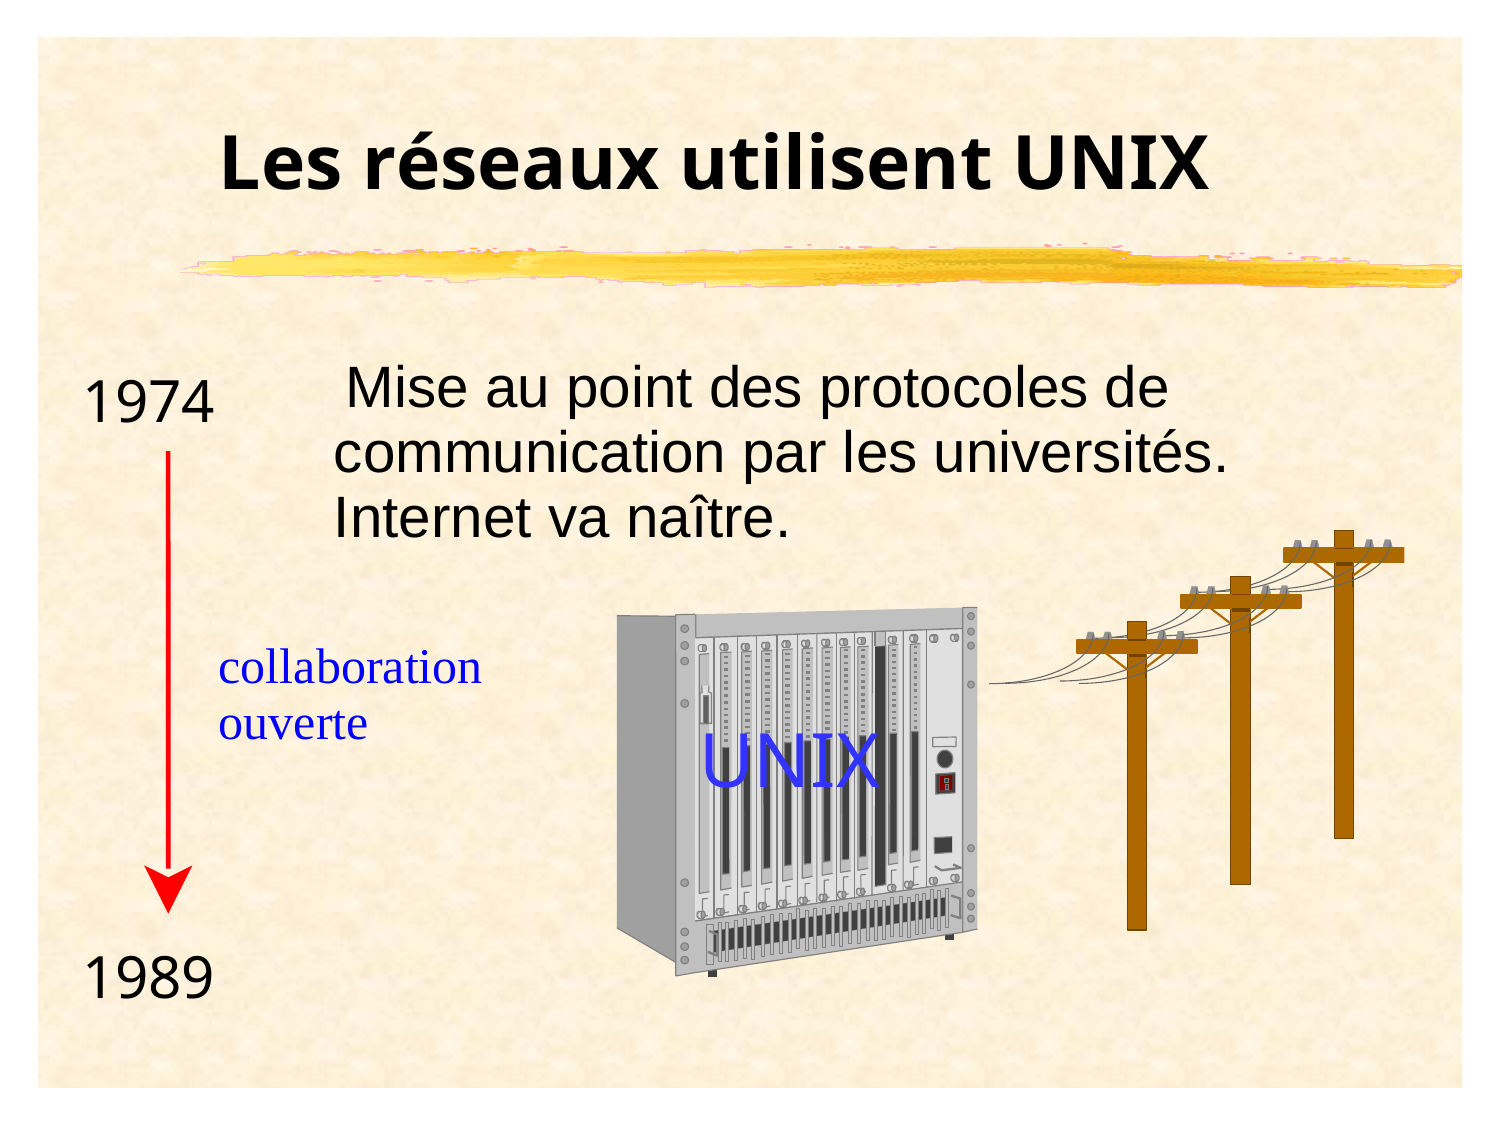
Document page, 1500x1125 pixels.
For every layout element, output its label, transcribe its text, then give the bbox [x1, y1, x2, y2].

text_box UNIX [672, 699, 970, 806]
title Les réseaux utilisent UNIX [203, 72, 1463, 248]
text_box 1974 [55, 352, 312, 439]
text_box 1989 [55, 928, 293, 1015]
text_box Mise au point des protocoles de communication par les universités. Internet va naître. [319, 347, 1408, 581]
picture [37, 37, 1463, 1088]
text_box collaboration ouverte [206, 639, 513, 795]
